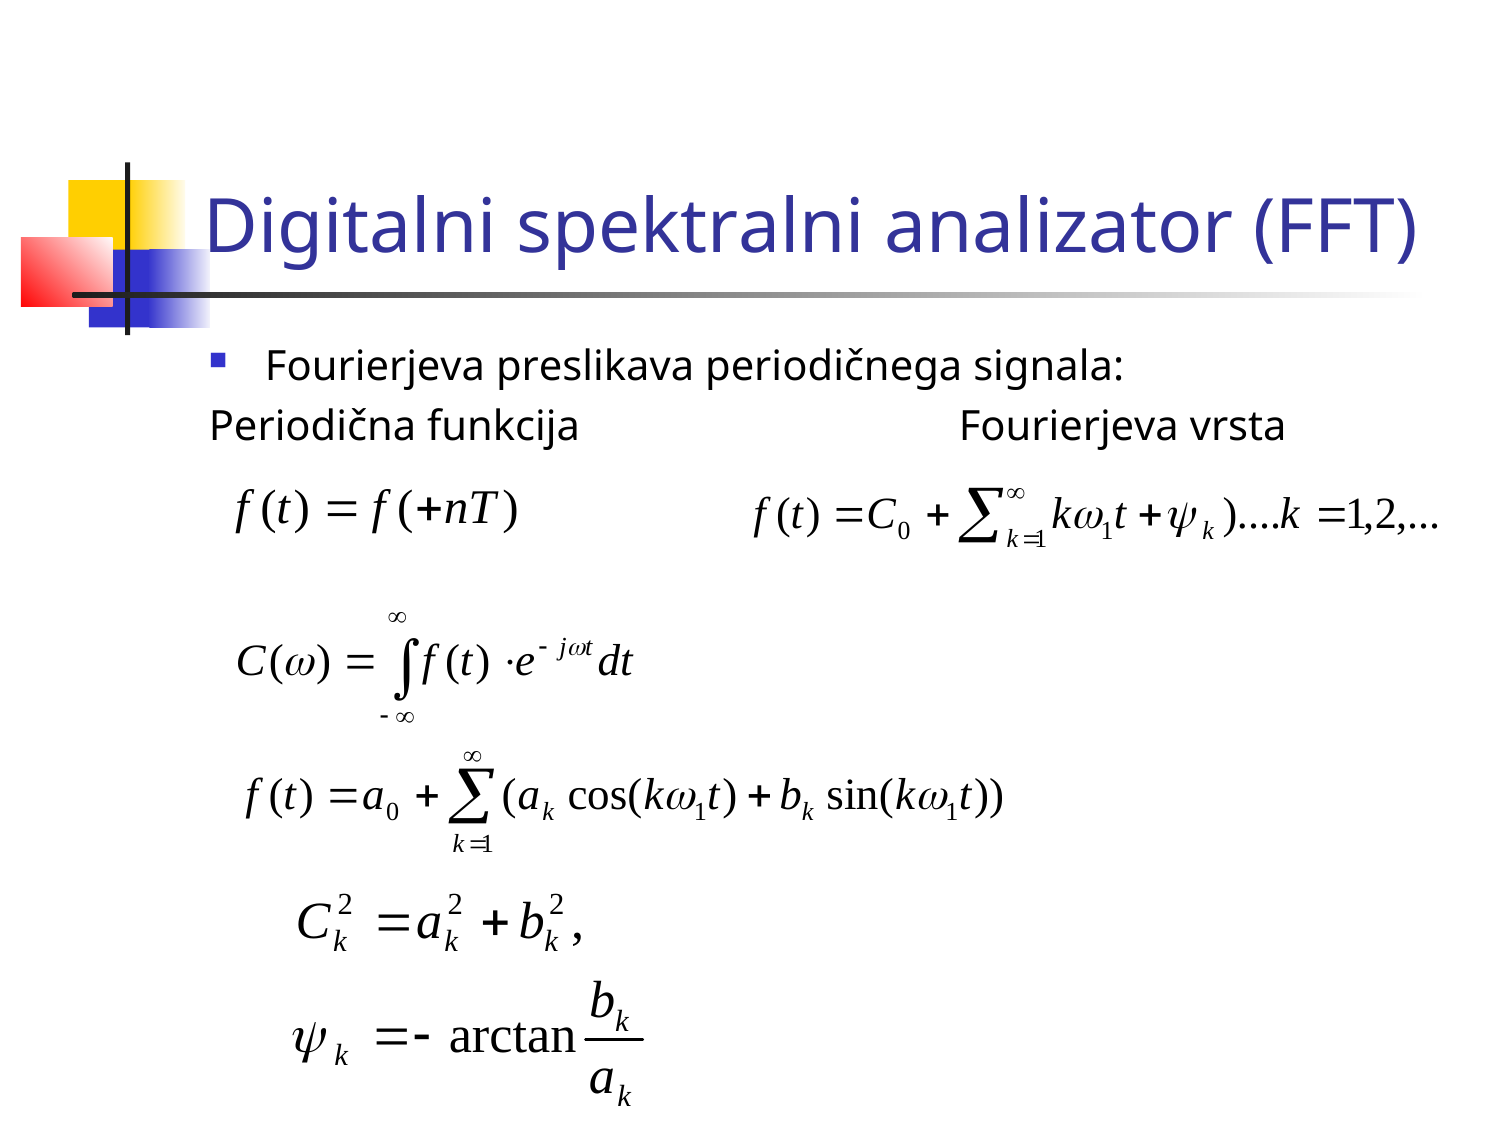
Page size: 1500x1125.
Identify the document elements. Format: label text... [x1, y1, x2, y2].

title Digitalni spektralni analizator (FFT) [188, 35, 1468, 276]
chart [218, 479, 526, 545]
chart [738, 472, 1446, 559]
list Fourierjeva preslikava periodičnega signala: Periodična funkcija Fourierjeva vrsta [193, 331, 1469, 1007]
chart [230, 593, 644, 732]
chart [230, 734, 1010, 862]
chart [289, 881, 656, 1117]
